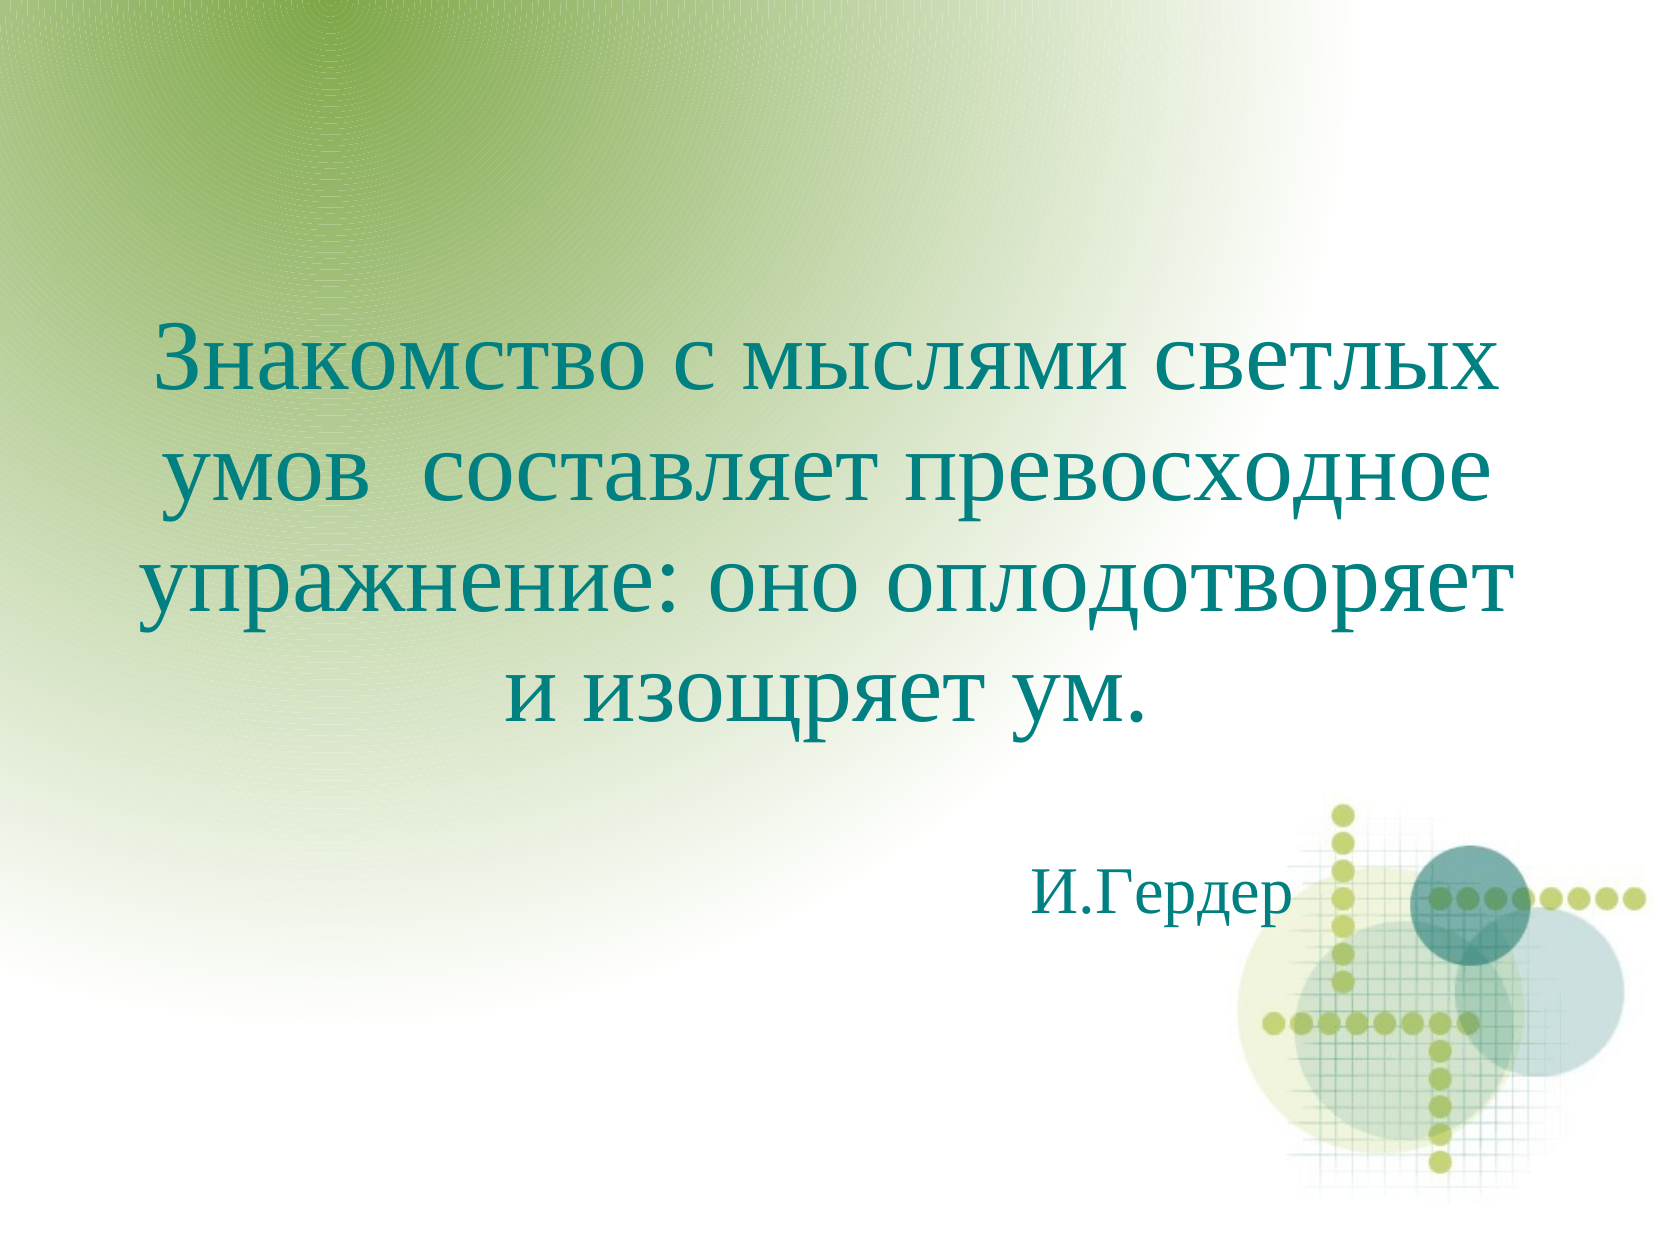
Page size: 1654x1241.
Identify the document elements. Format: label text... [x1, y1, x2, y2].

subtitle Знакомство с мыслями светлых умов составляет превосходное упражнение: оно оплодотворяет и изощряет ум. И.Гердер [121, 110, 1534, 1119]
picture [1224, 792, 1654, 1211]
